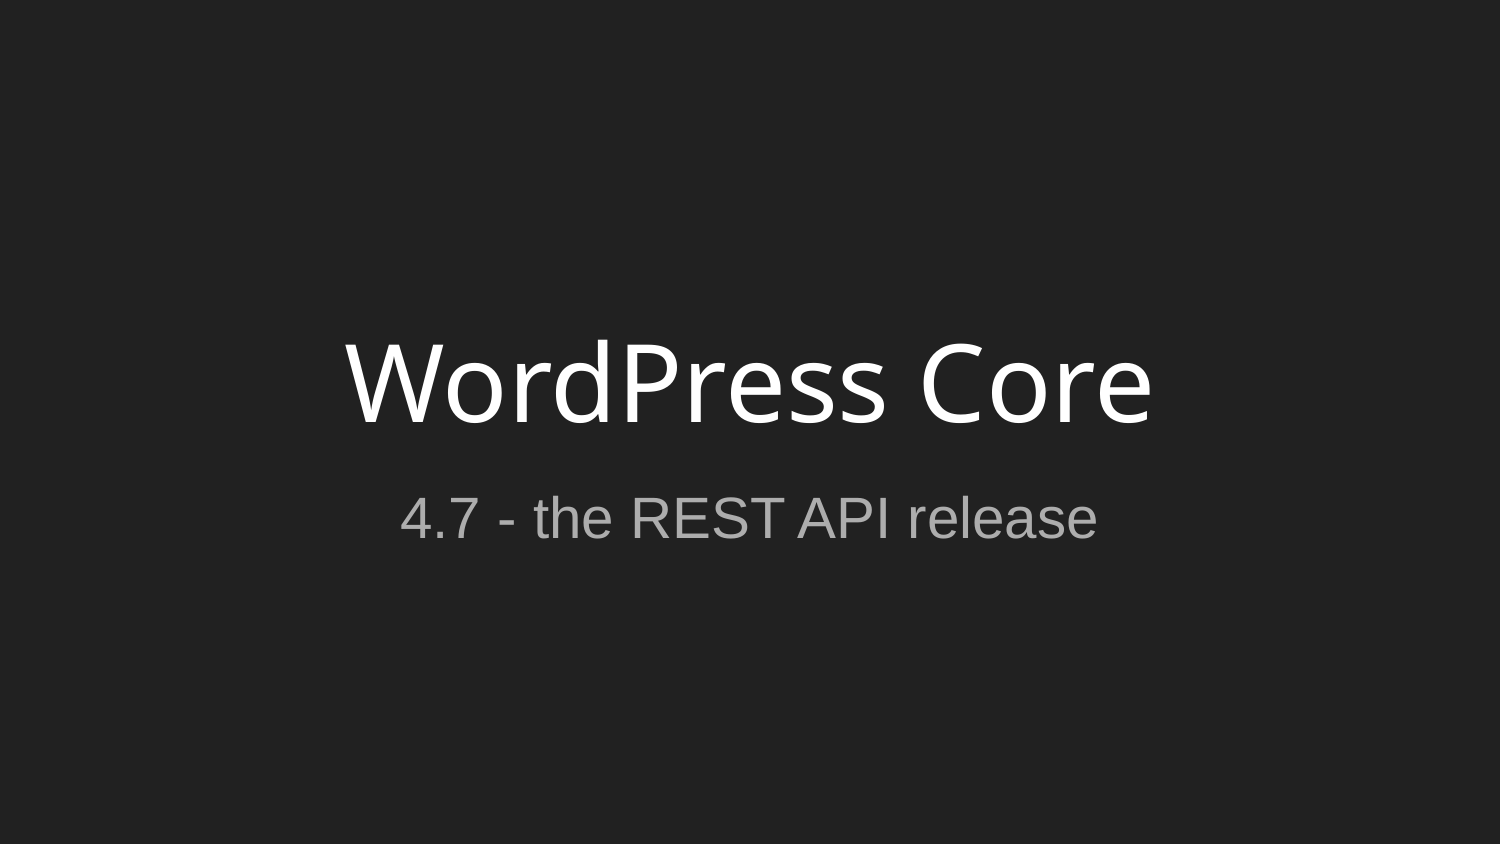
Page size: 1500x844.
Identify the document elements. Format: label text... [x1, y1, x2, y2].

subtitle 4.7 - the REST API release [51, 464, 1449, 595]
title WordPress Core [51, 122, 1449, 459]
